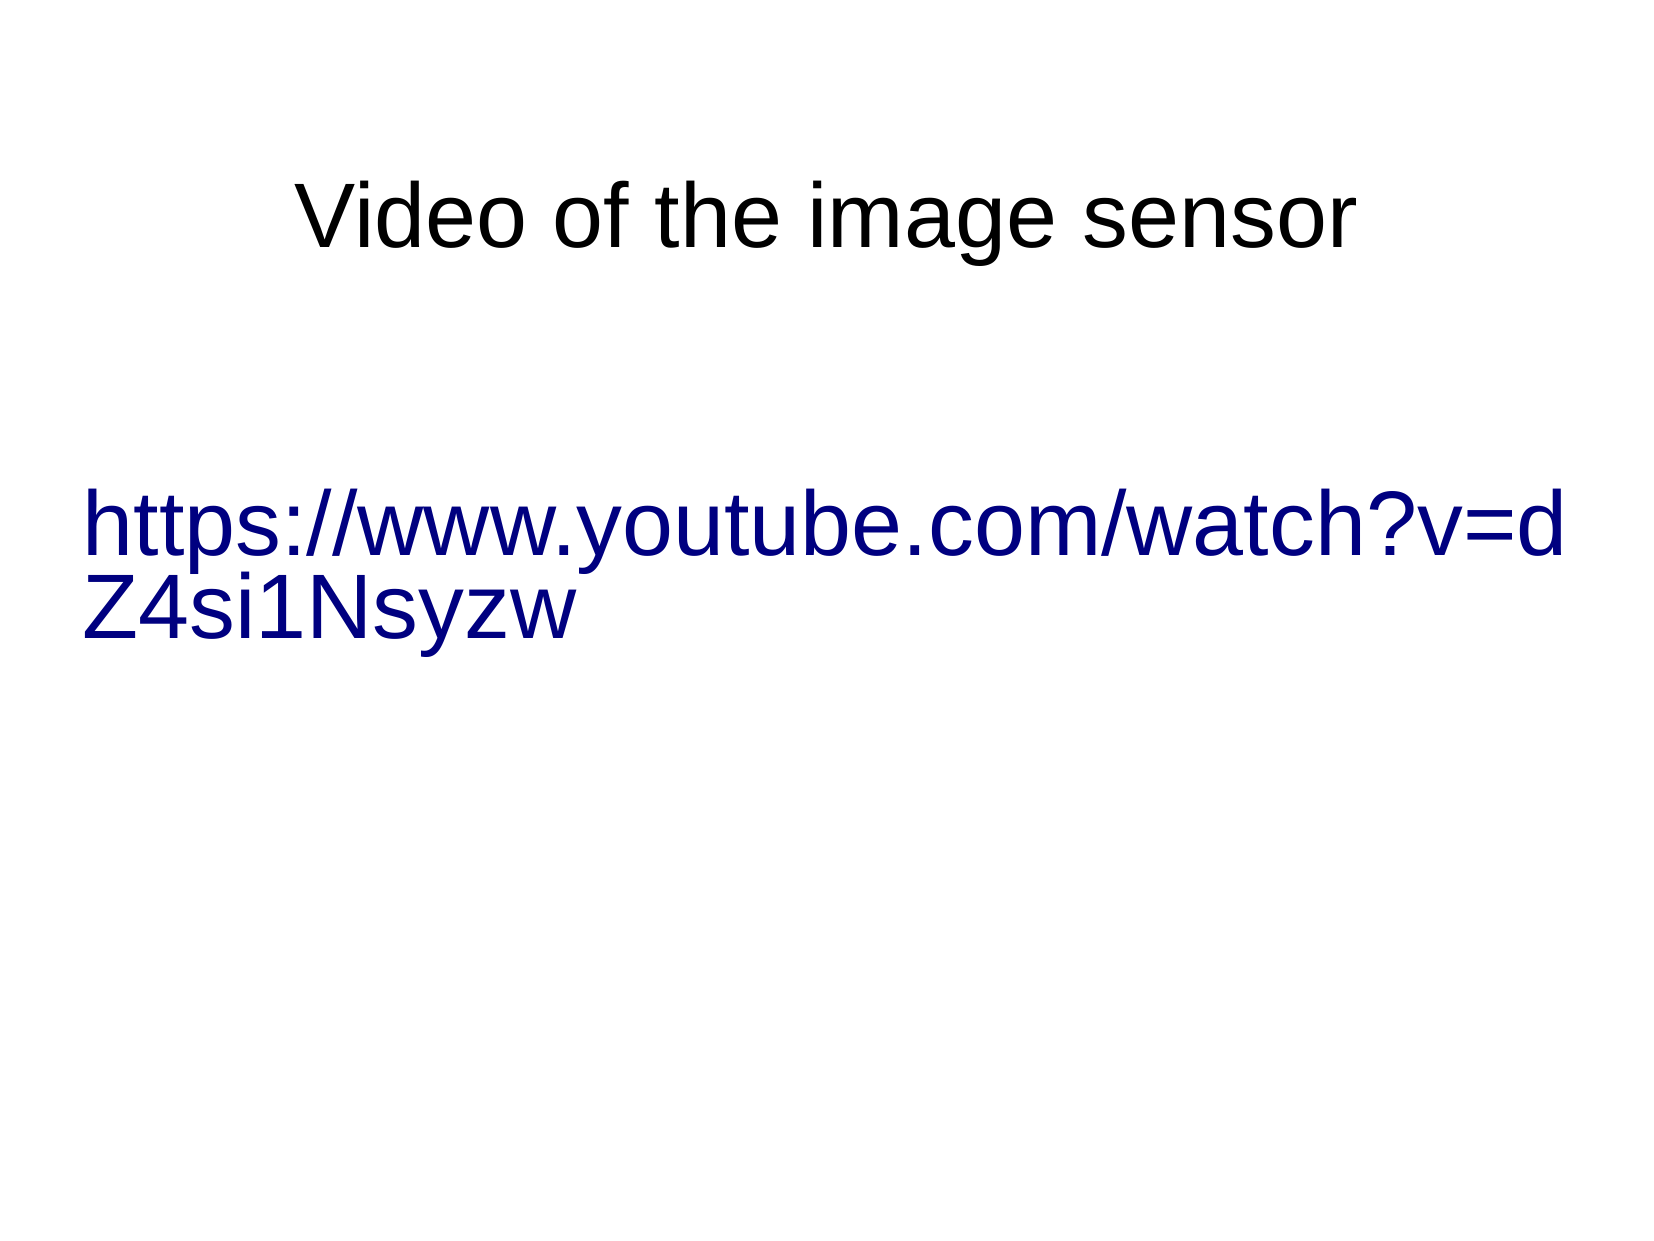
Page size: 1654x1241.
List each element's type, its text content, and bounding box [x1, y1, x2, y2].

title Video of the image sensor https://www.youtube.com/watch?v=dZ4si1Nsyzw [82, 164, 1571, 781]
